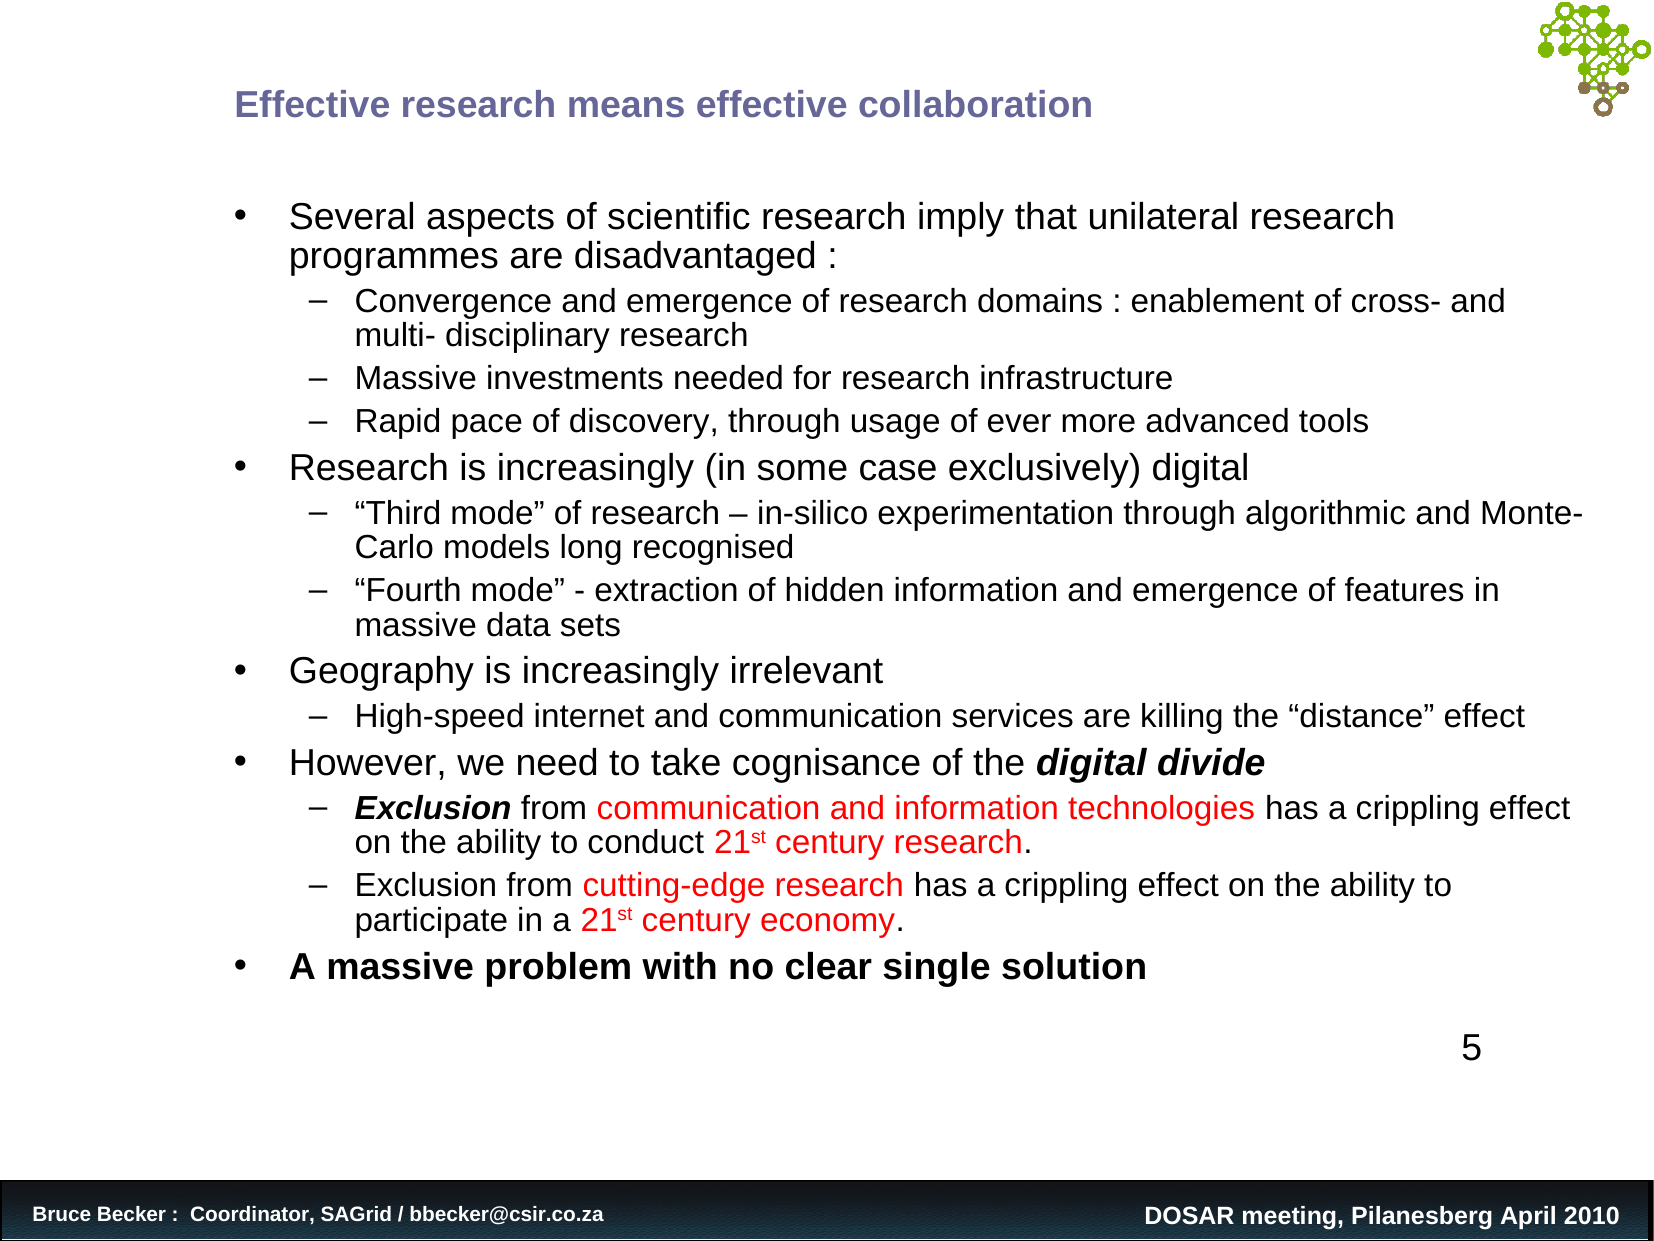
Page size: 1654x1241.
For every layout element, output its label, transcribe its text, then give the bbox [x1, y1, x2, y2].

picture [0, 1180, 1654, 1241]
picture [1534, 0, 1654, 119]
list Several aspects of scientific research imply that unilateral research programmes are disadvantaged : Convergence and emergence of research domains : enablement of cross- and multi- disciplinary research Massive investments needed for research infrastructure Rapid pace of discovery, through usage of ever more advanced tools Research is increasingly (in some case exclusively) digital “Third mode” of research – in-silico experimentation through algorithmic and Monte-Carlo models long recognised “Fourth mode” - extraction of hidden information and emergence of features in massive data sets Geography is increasingly irrelevant High-speed internet and communication services are killing the “distance” effect However, we need to take cognisance of the digital divide Exclusion from communication and information technologies has a crippling effect on the ability to conduct 21st century research. Exclusion from cutting-edge research has a crippling effect on the ability to participate in a 21st century economy. A massive problem with no clear single solution [234, 192, 1595, 997]
title Effective research means effective collaboration [234, 27, 1595, 181]
